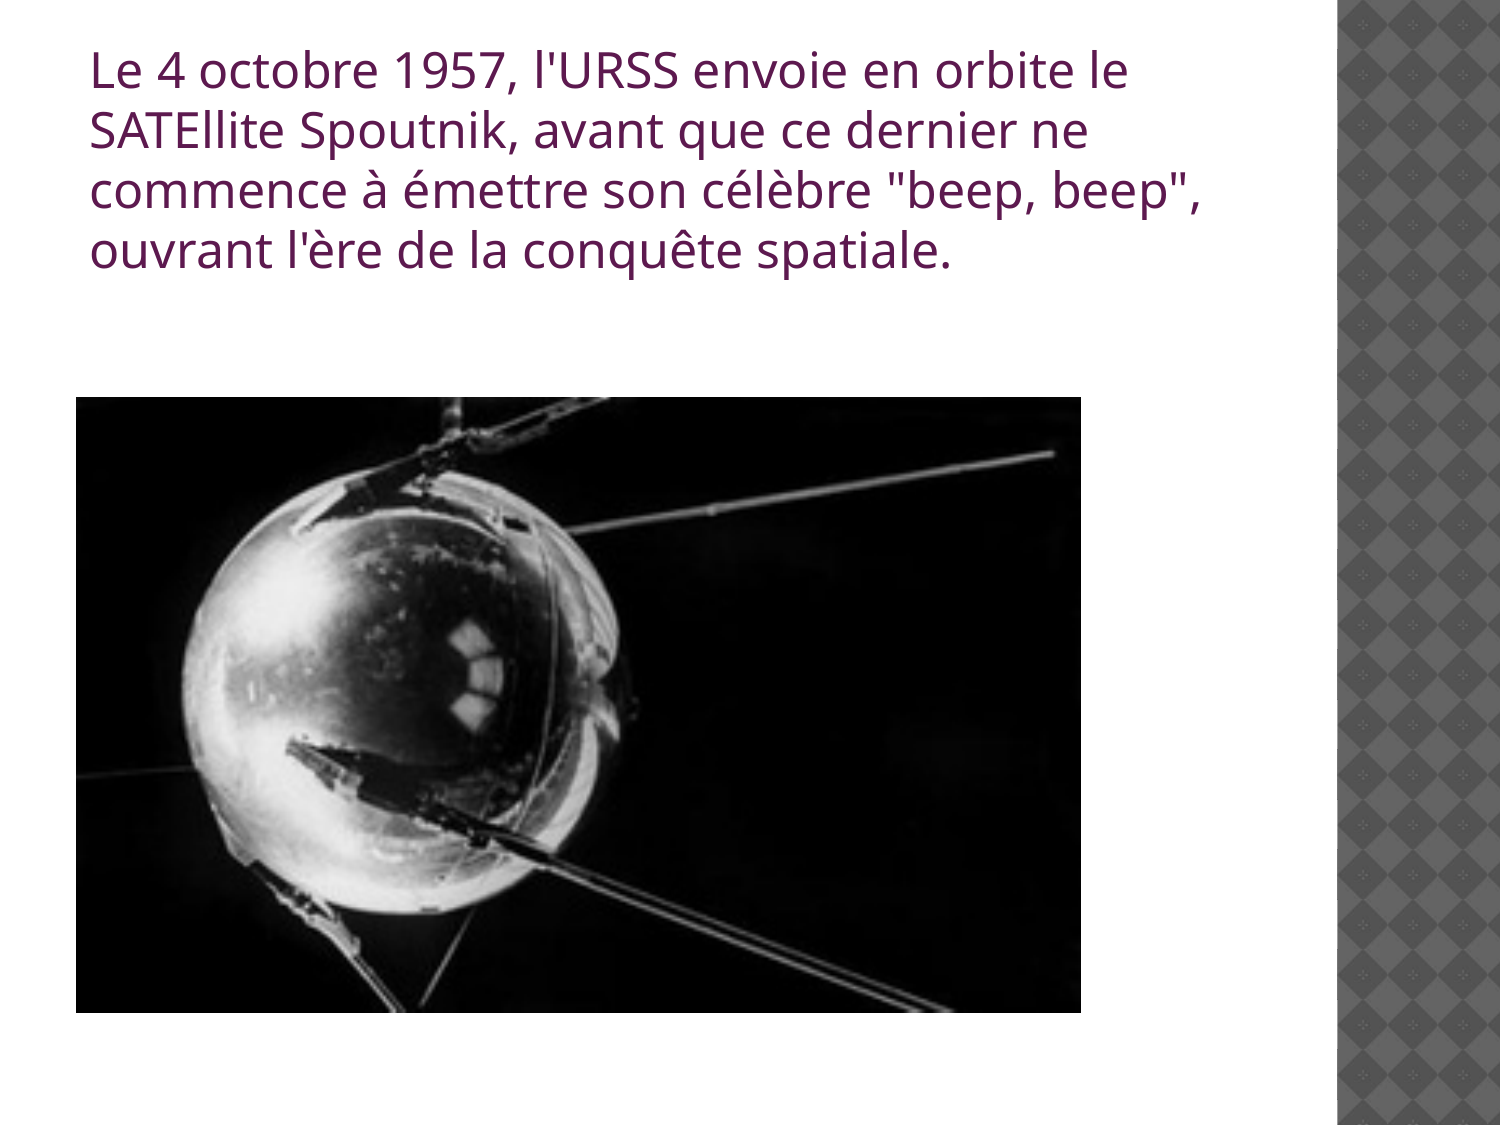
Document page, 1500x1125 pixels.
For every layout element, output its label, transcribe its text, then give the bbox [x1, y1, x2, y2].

picture [76, 397, 1081, 1013]
picture [1337, 0, 1500, 1125]
title Le 4 octobre 1957, l'URSS envoie en orbite le SATEllite Spoutnik, avant que ce dernier ne commence à émettre son célèbre "beep, beep", ouvrant l'ère de la conquête spatiale. [75, 30, 1263, 362]
